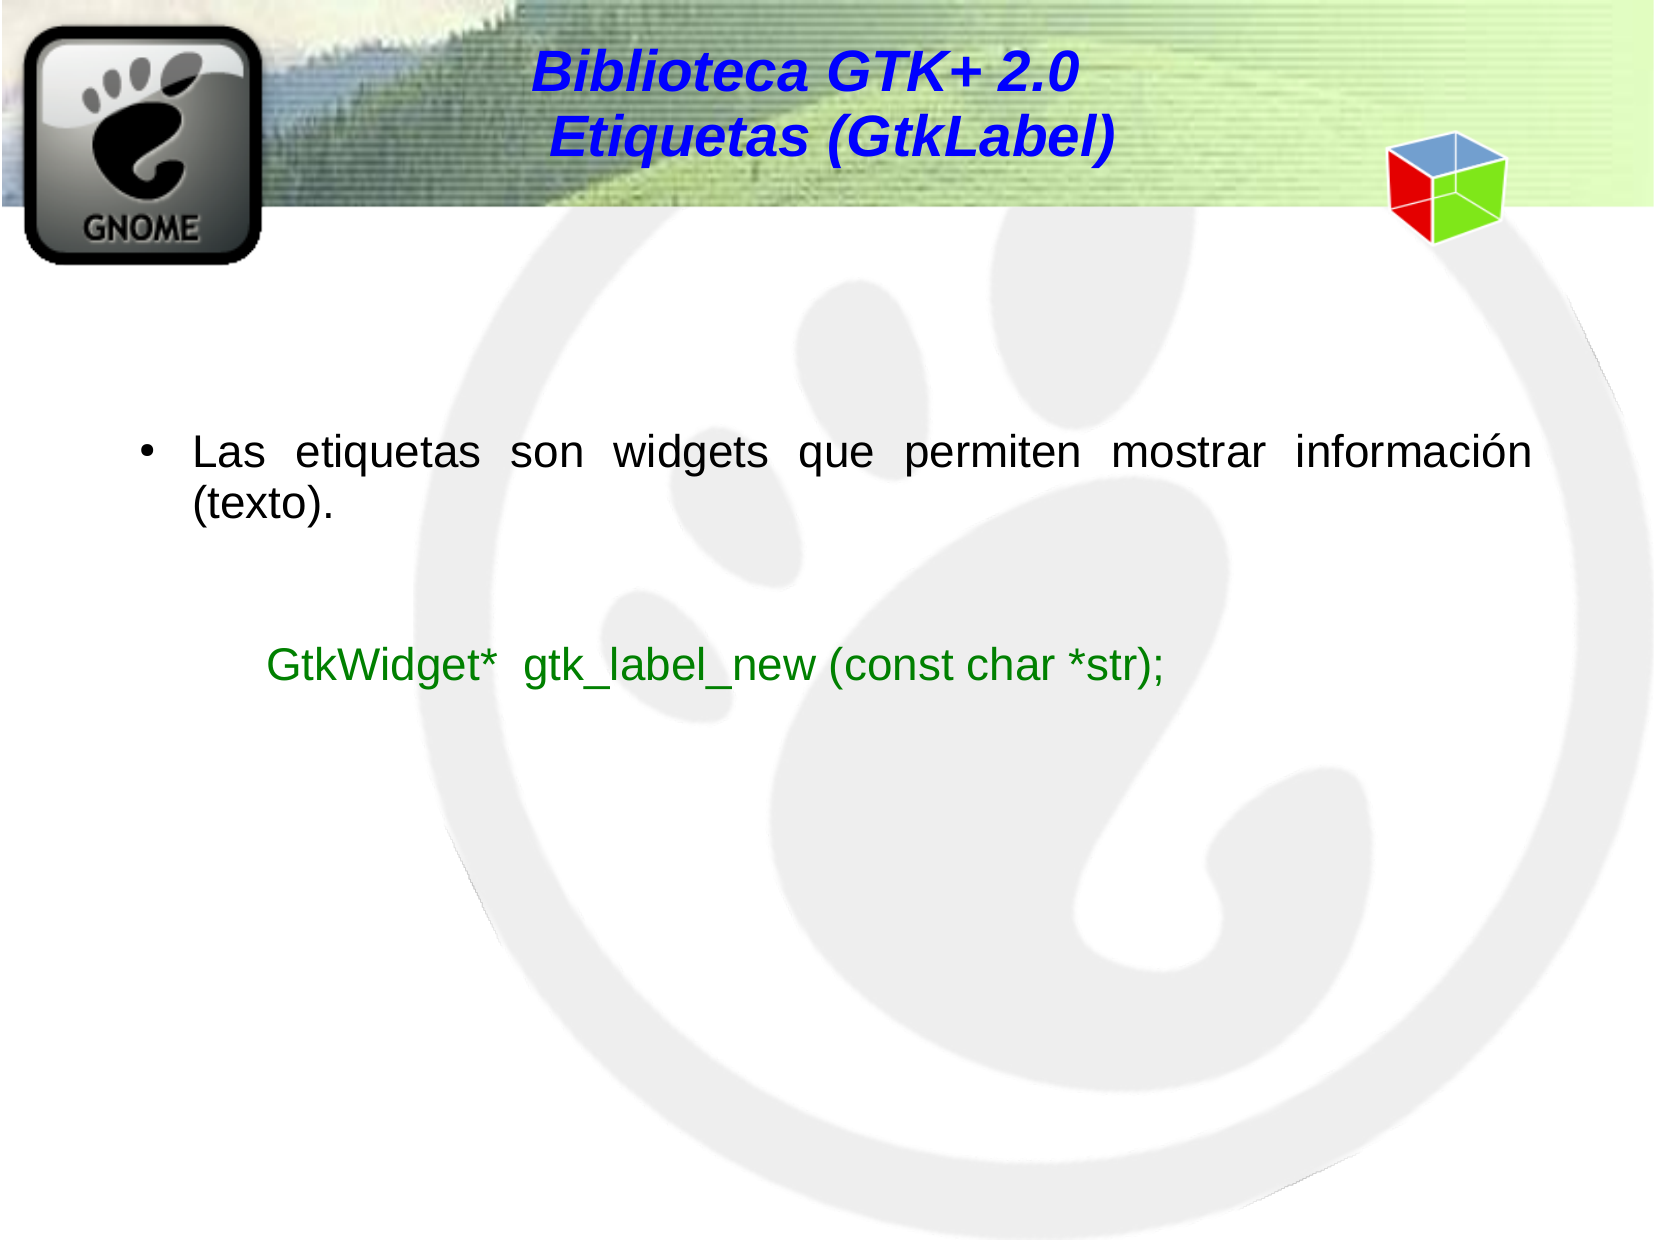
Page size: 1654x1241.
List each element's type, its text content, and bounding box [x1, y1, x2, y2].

list Las etiquetas son widgets que permiten mostrar información (texto). GtkWidget* gtk_label_new (const char *str); [121, 344, 1534, 1127]
picture [2, 0, 1654, 1240]
title Biblioteca GTK+ 2.0 Etiquetas (GtkLabel) [236, 0, 1359, 208]
